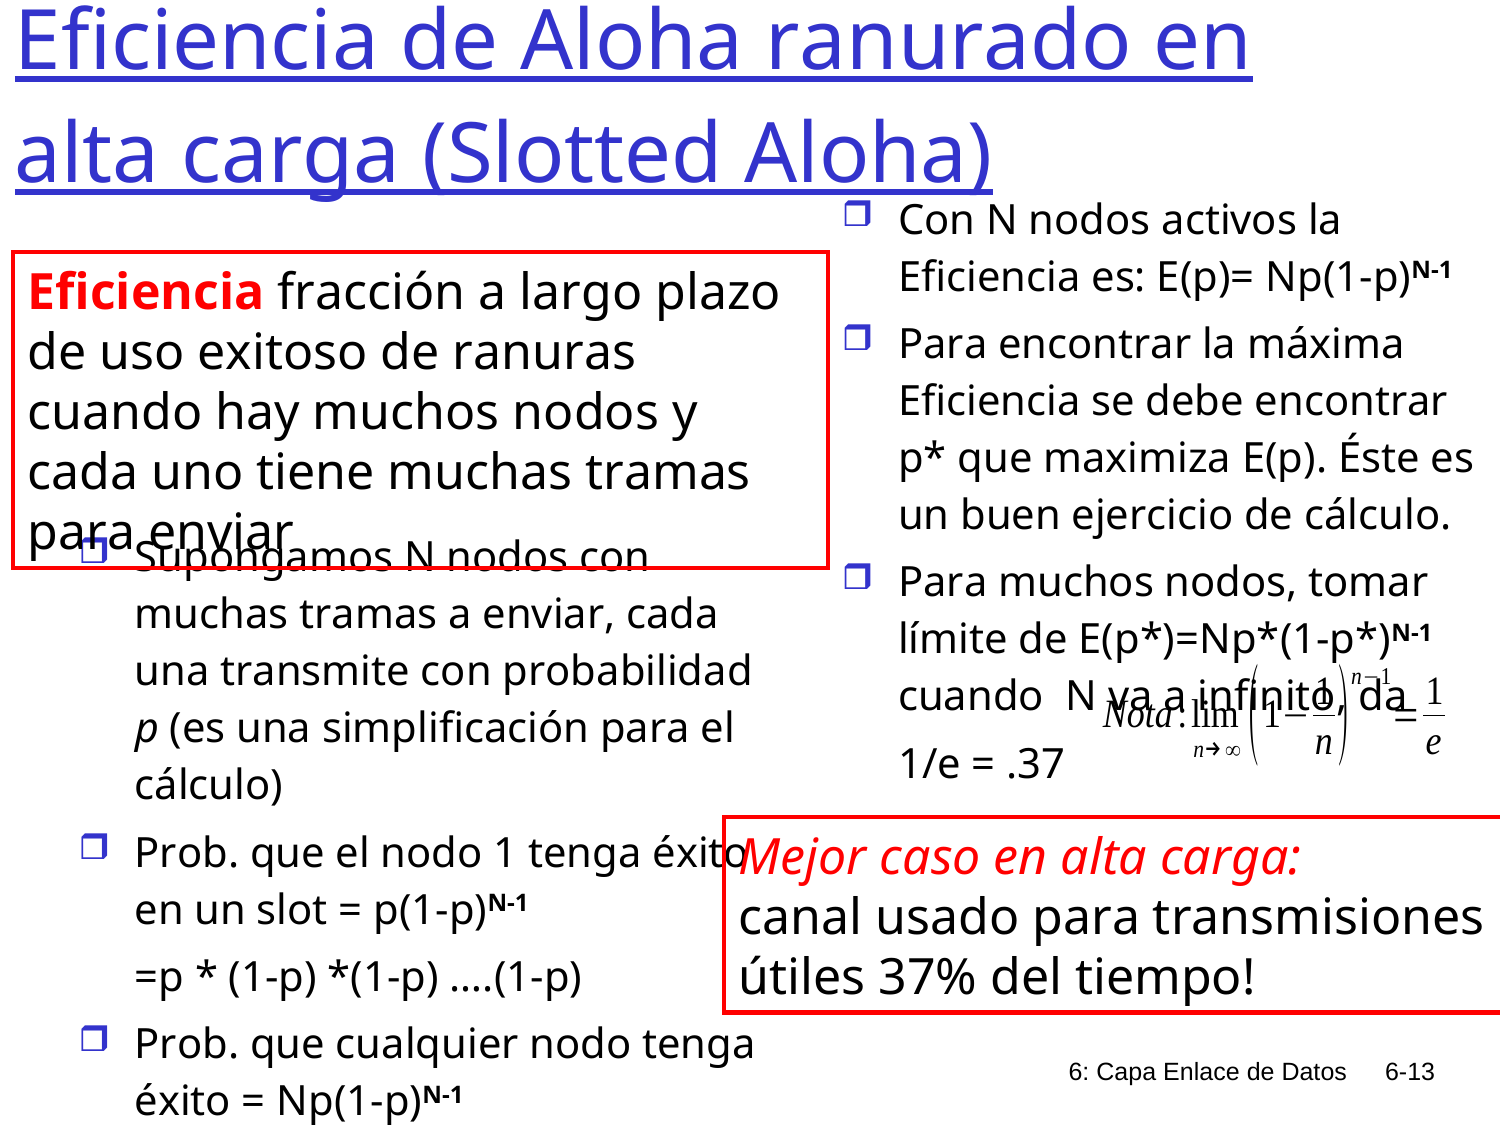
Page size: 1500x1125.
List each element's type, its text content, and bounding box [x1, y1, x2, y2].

text_box Mejor caso en alta carga: canal usado para transmisiones útiles 37% del tiempo! [724, 817, 1500, 1013]
text_box Eficiencia fracción a largo plazo de uso exitoso de ranuras cuando hay muchos nodos y cada uno tiene muchas tramas para enviar [12, 252, 829, 568]
title Eficiencia de Aloha ranurado en alta carga (Slotted Aloha) [0, 0, 1276, 194]
chart [1091, 661, 1456, 769]
list Con N nodos activos la Eficiencia es: E(p)= Np(1-p)N-1 Para encontrar la máxima Eficiencia se debe encontrar p* que maximiza E(p). Éste es un buen ejercicio de cálculo. Para muchos nodos, tomar límite de E(p*)=Np*(1-p*)N-1 cuando N va a infinito, da 1/e = .37 [827, 181, 1500, 715]
list Supongamos N nodos con muchas tramas a enviar, cada una transmite con probabilidad p (es una simplificación para el cálculo) Prob. que el nodo 1 tenga éxito en un slot = p(1-p)N-1 =p * (1-p) *(1-p) ….(1-p) Prob. que cualquier nodo tenga éxito = Np(1-p)N-1 [63, 568, 788, 1058]
